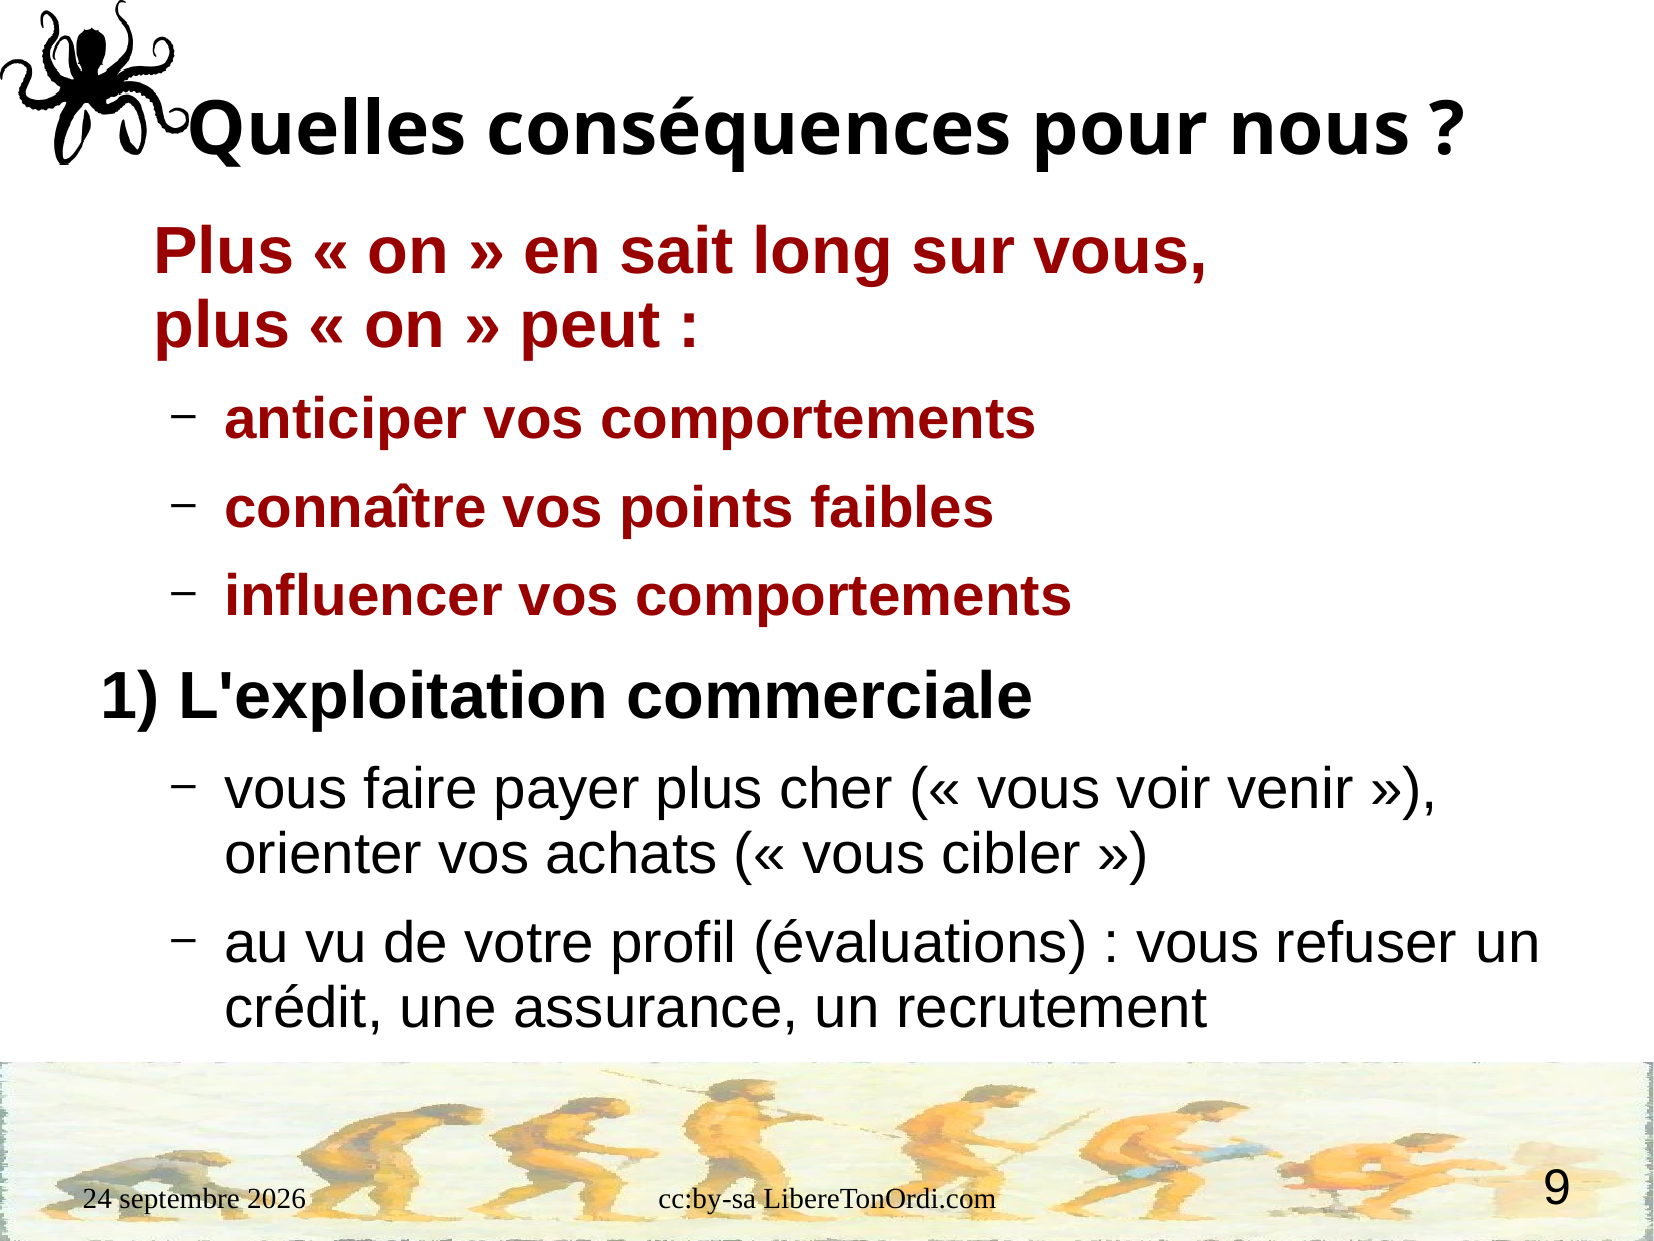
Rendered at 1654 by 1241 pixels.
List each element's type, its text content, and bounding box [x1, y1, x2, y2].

title Quelles conséquences pour nous ? [82, 48, 1571, 202]
picture [0, 0, 189, 165]
picture [0, 1062, 1654, 1241]
list Plus « on » en sait long sur vous, plus « on » peut : anticiper vos comportements connaître vos points faibles influencer vos comportements L'exploitation commerciale vous faire payer plus cher (« vous voir venir »), orienter vos achats (« vous cibler ») au vu de votre profil (évaluations) : vous refuser un crédit, une assurance, un recrutement [82, 212, 1571, 1063]
